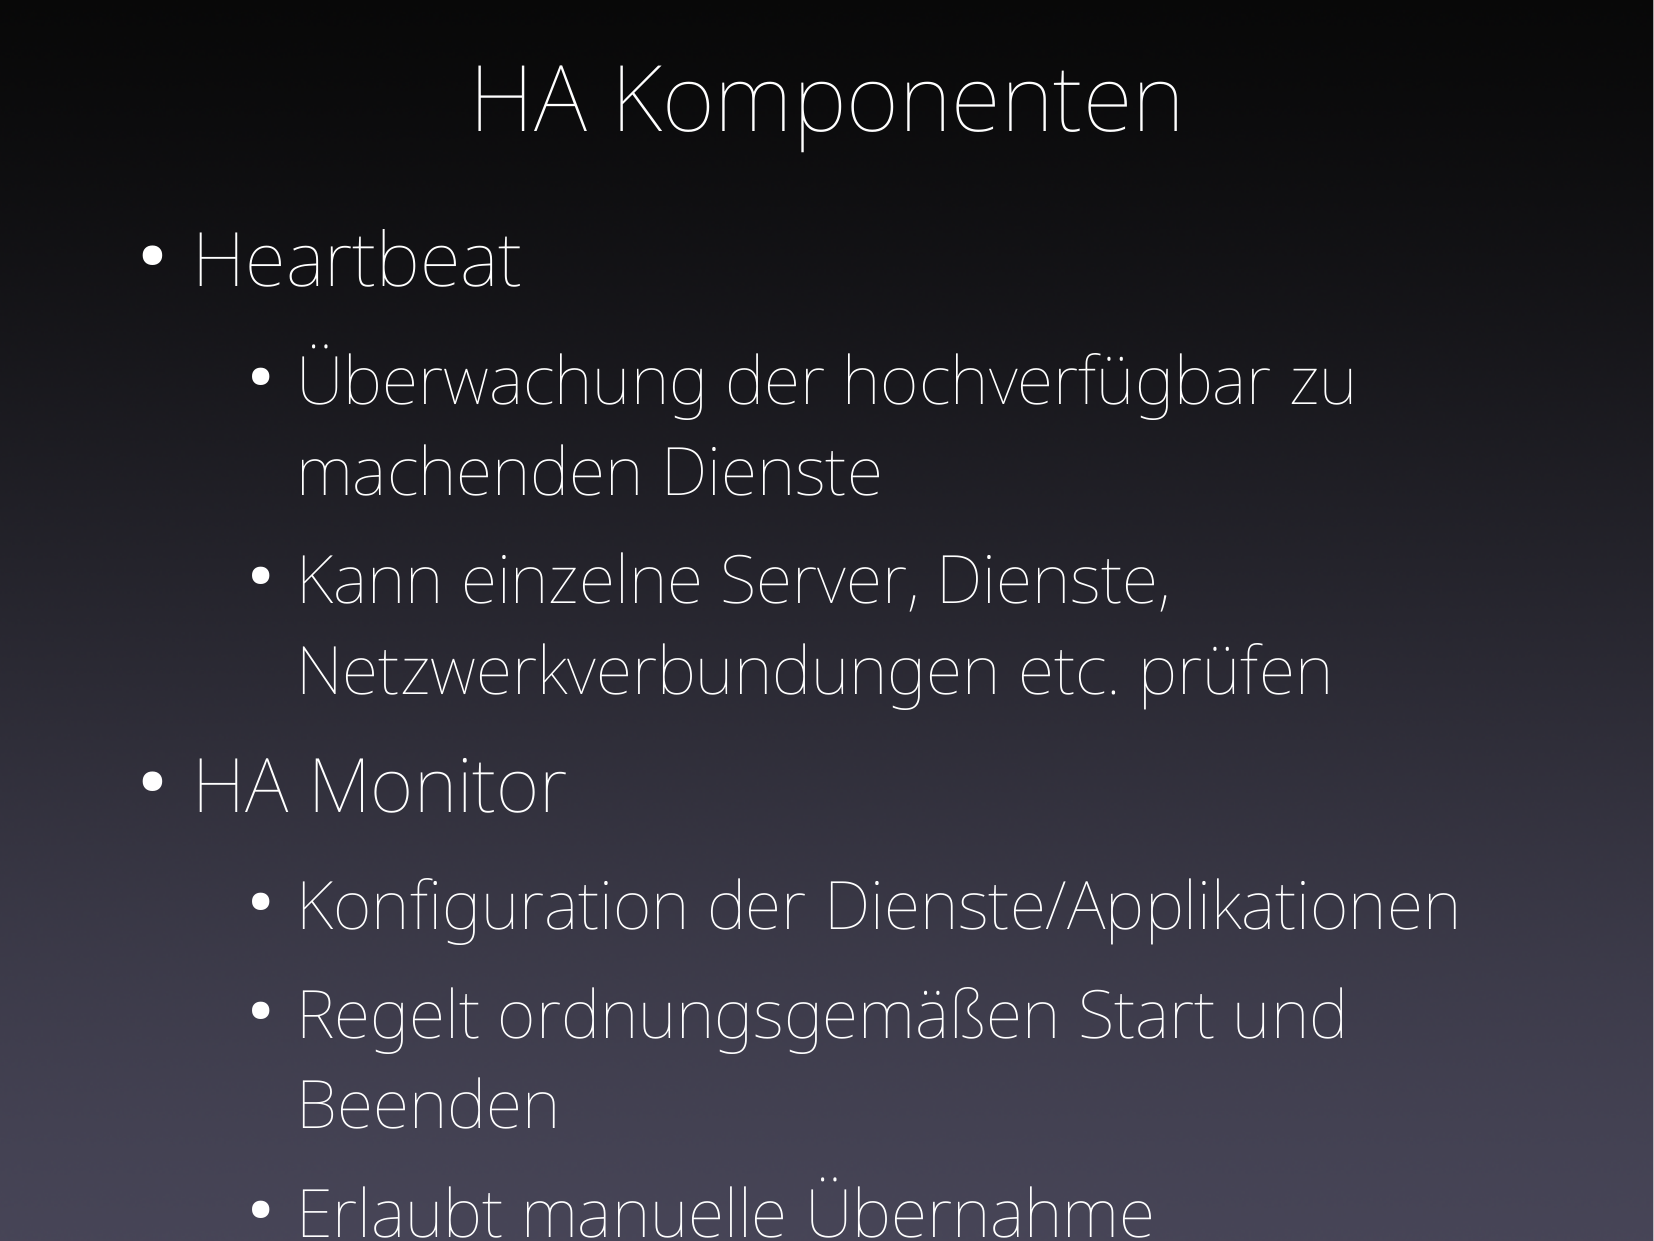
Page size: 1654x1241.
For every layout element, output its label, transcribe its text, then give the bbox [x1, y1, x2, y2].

title HA Komponenten [121, 41, 1534, 150]
list Heartbeat Überwachung der hochverfügbar zu machenden Dienste Kann einzelne Server, Dienste, Netzwerkverbundungen etc. prüfen HA Monitor Konfiguration der Dienste/Applikationen Regelt ordnungsgemäßen Start und Beenden Erlaubt manuelle Übernahme Shared storage (SAN) / Replikation [121, 206, 1534, 1182]
picture [0, 0, 1654, 1241]
